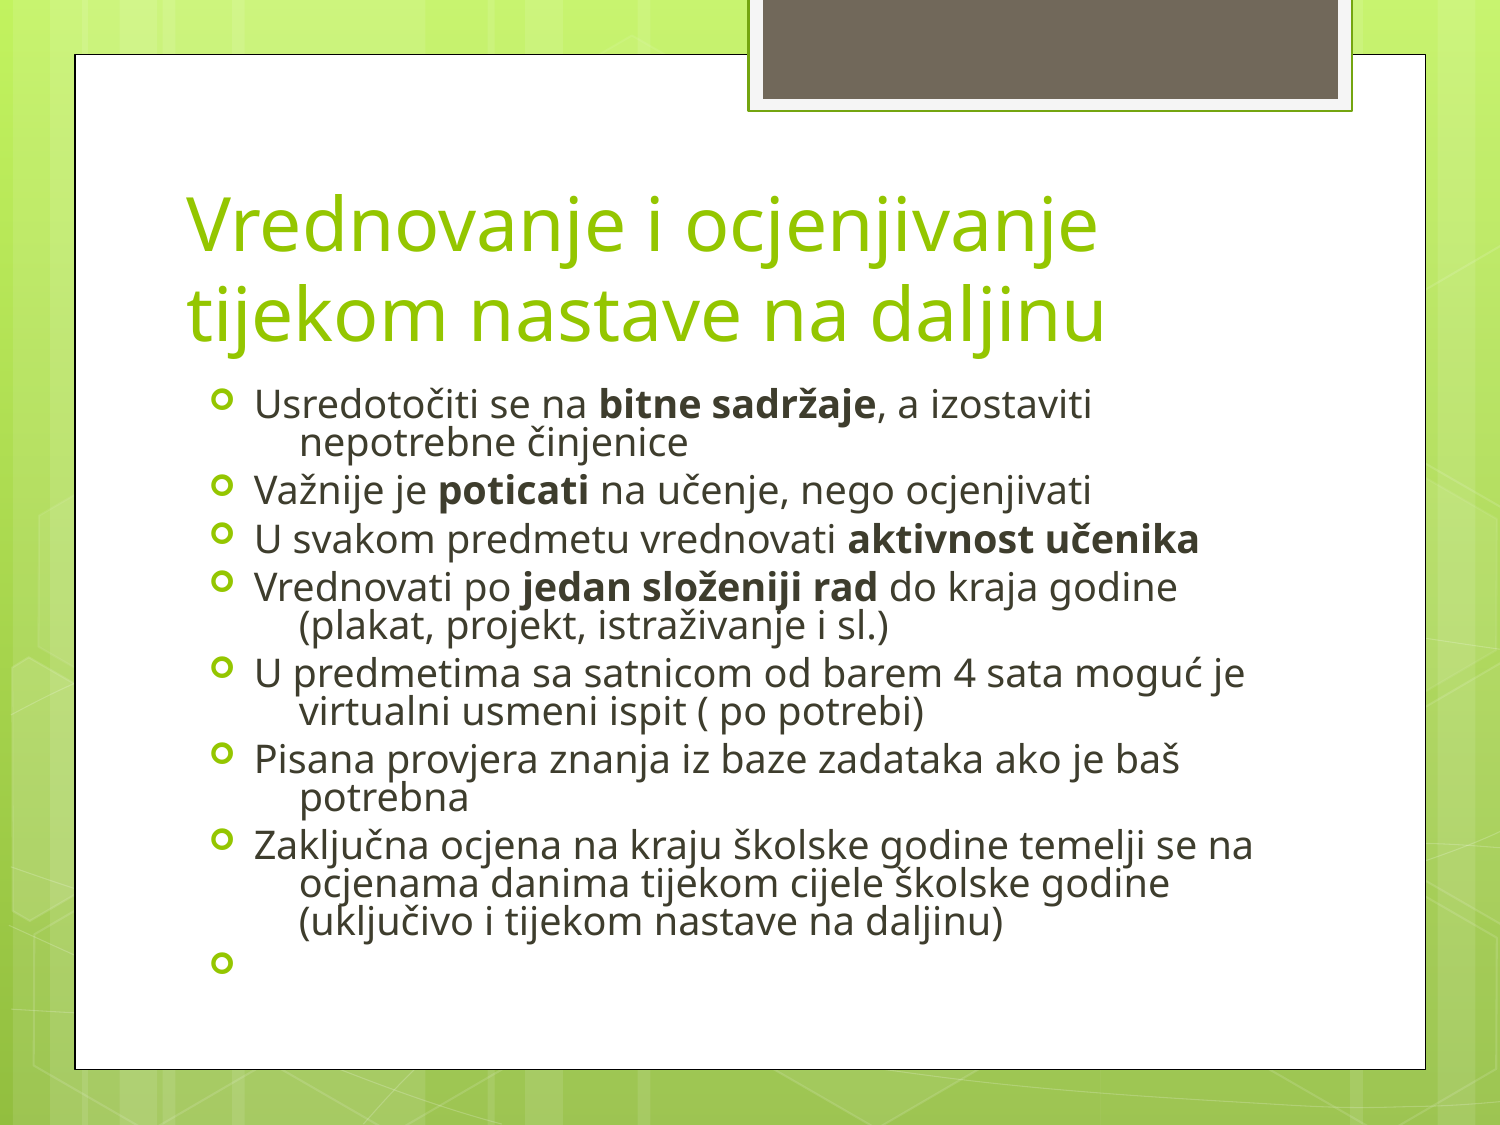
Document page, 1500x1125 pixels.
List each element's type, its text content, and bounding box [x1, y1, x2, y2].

title Vrednovanje i ocjenjivanje tijekom nastave na daljinu [171, 168, 1324, 357]
list Usredotočiti se na bitne sadržaje, a izostaviti nepotrebne činjenice Važnije je poticati na učenje, nego ocjenjivati U svakom predmetu vrednovati aktivnost učenika Vrednovati po jedan složeniji rad do kraja godine (plakat, projekt, istraživanje i sl.) U predmetima sa satnicom od barem 4 sata moguć je virtualni usmeni ispit ( po potrebi) Pisana provjera znanja iz baze zadataka ako je baš potrebna Zaključna ocjena na kraju školske godine temelji se na ocjenama danima tijekom cijele školske godine (uključivo i tijekom nastave na daljinu) [171, 381, 1283, 957]
